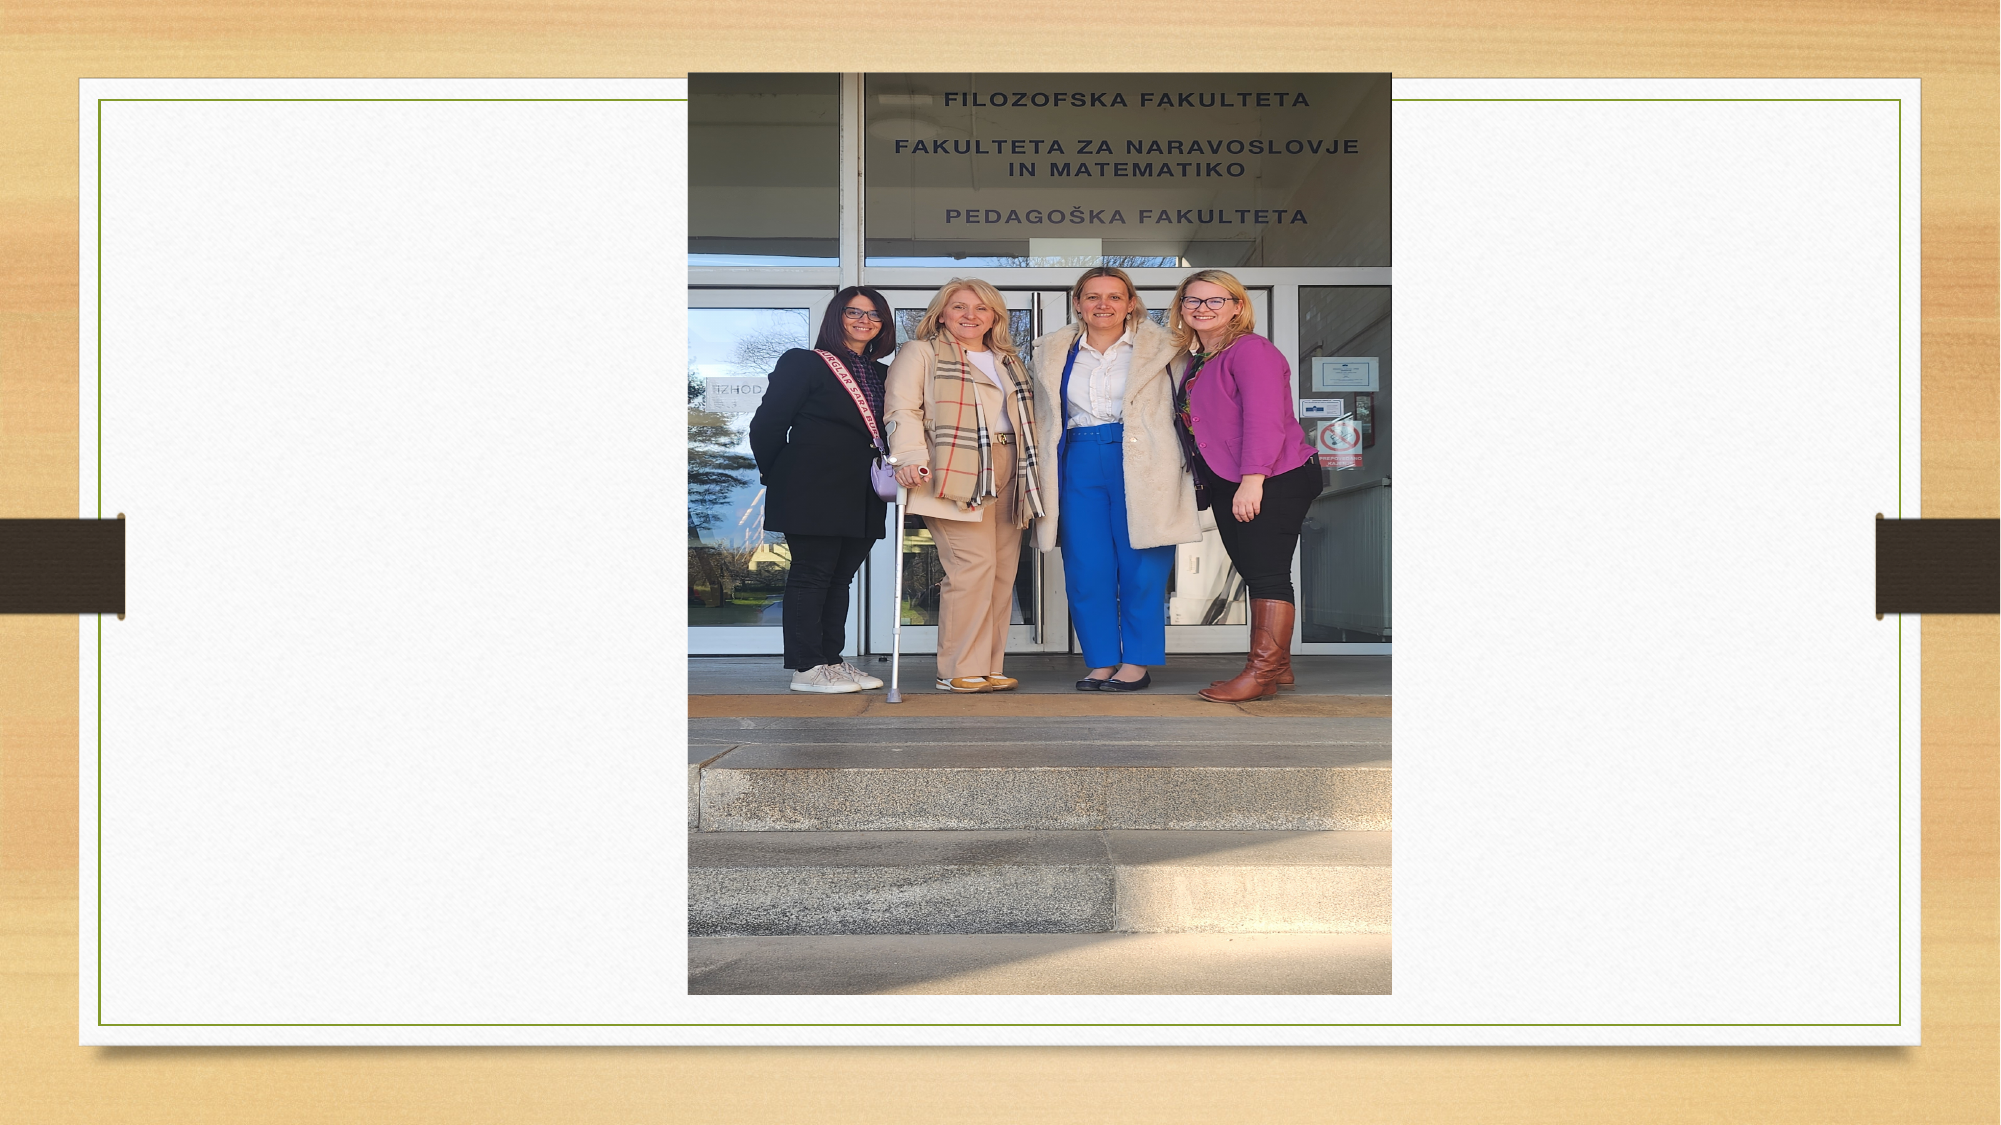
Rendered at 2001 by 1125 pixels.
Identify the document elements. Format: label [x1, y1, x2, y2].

picture [687, 72, 1392, 995]
